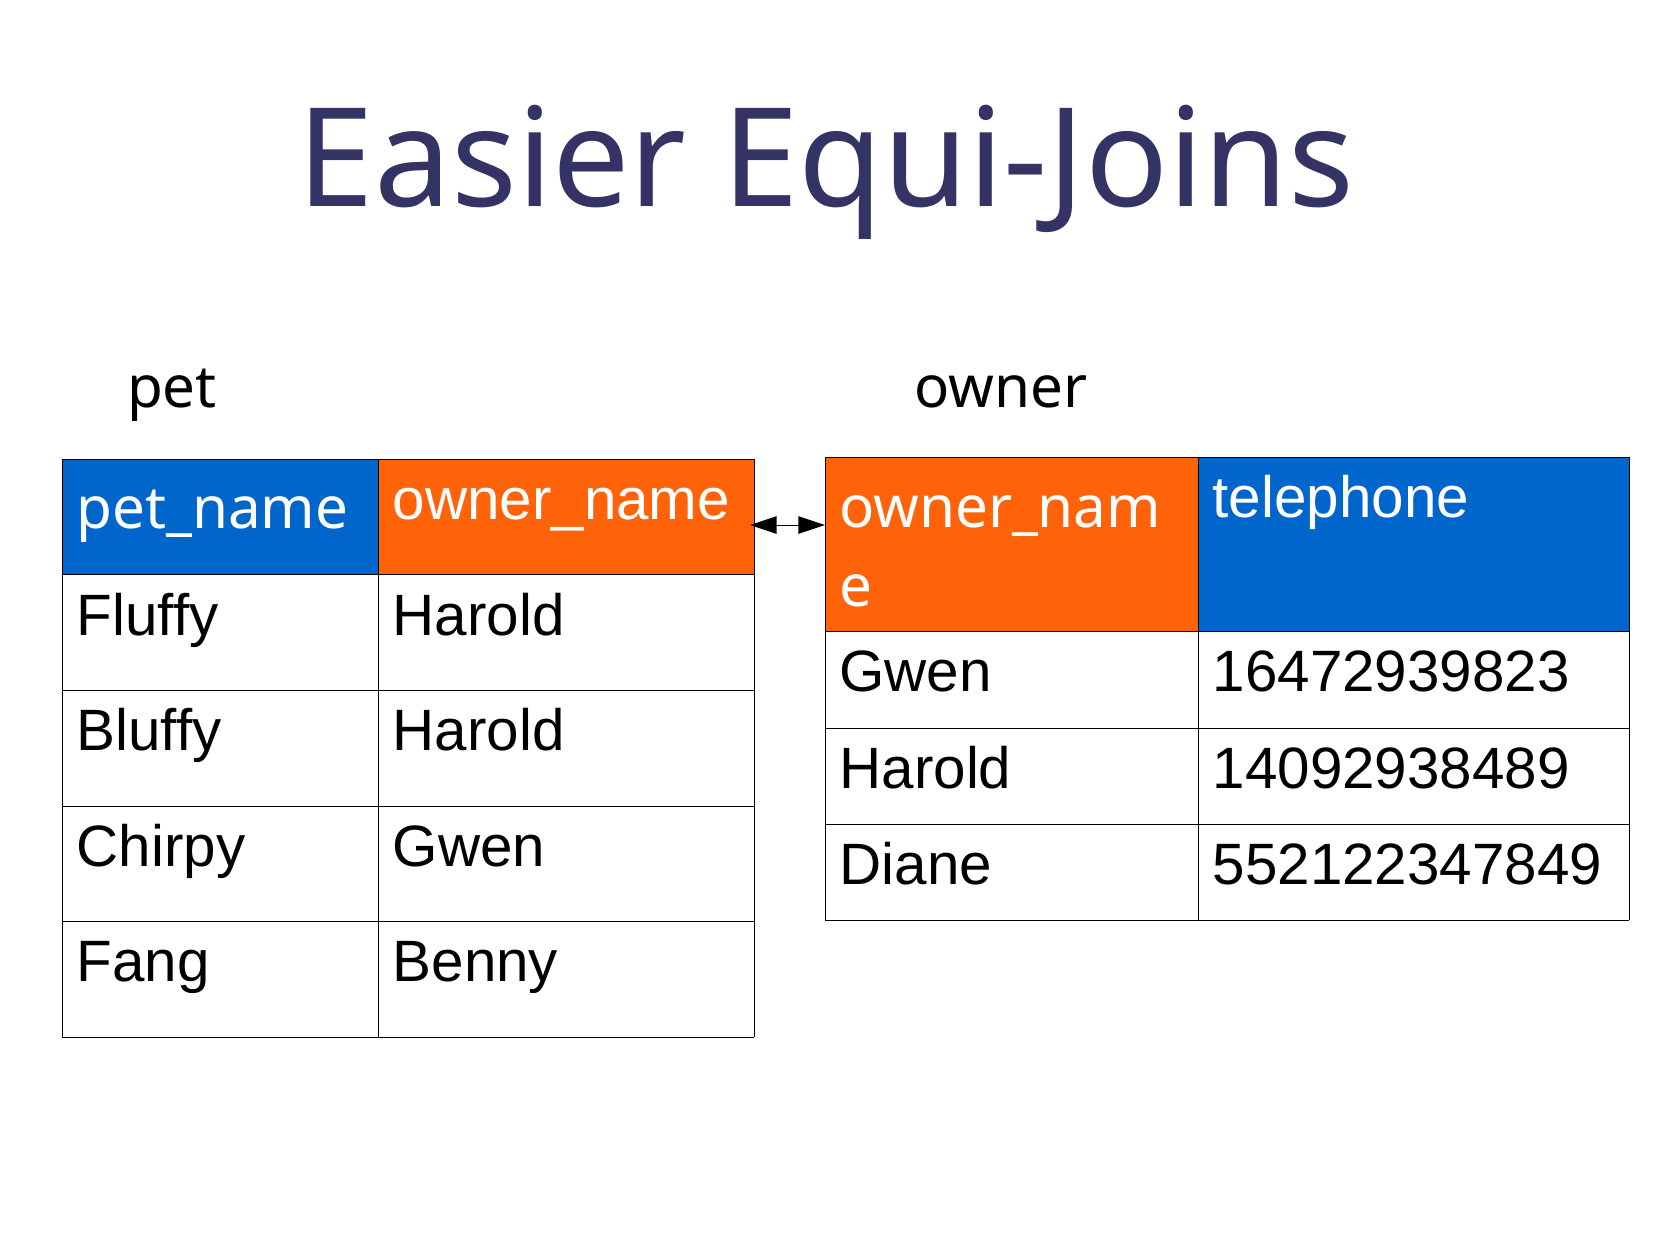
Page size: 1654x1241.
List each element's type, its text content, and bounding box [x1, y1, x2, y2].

table_cell Benny [379, 922, 754, 1037]
table_cell Fang [63, 922, 378, 1037]
table_cell Fluffy [63, 575, 378, 690]
table_header owner_name [379, 460, 754, 574]
text_box owner [900, 337, 1313, 424]
table_cell Harold [379, 691, 754, 806]
table_cell Bluffy [63, 691, 378, 806]
table_cell Harold [826, 729, 1198, 824]
text_box pet [112, 337, 526, 424]
title Easier Equi-Joins [82, 49, 1571, 257]
table_cell Chirpy [63, 807, 378, 921]
table_cell Harold [379, 575, 754, 690]
table_cell Gwen [379, 807, 754, 921]
table_cell Gwen [826, 632, 1198, 728]
table_header pet_name [63, 460, 378, 574]
table_header telephone [1199, 458, 1629, 631]
table_cell 14092938489 [1199, 729, 1629, 824]
table_cell 552122347849 [1199, 825, 1629, 920]
table_cell 16472939823 [1199, 632, 1629, 728]
table_header owner_name [826, 458, 1198, 631]
table_cell Diane [826, 825, 1198, 920]
